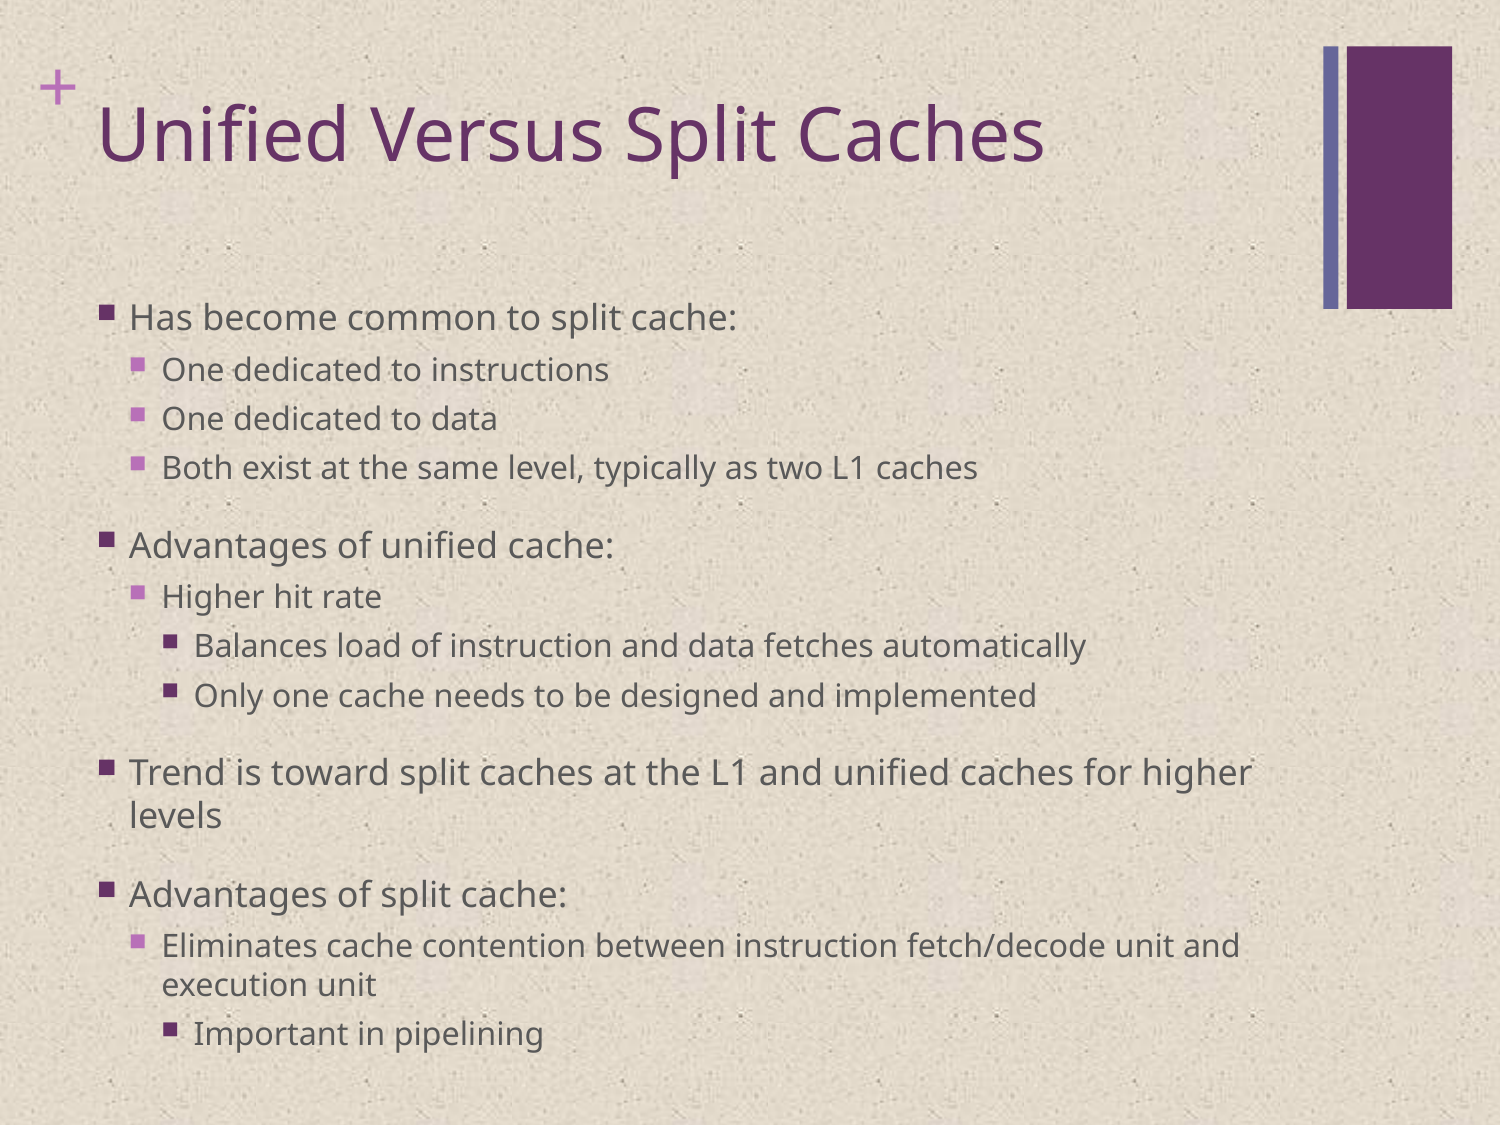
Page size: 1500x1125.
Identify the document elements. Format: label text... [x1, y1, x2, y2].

title Unified Versus Split Caches [81, 79, 1322, 263]
picture [0, 0, 1500, 1125]
list Has become common to split cache: One dedicated to instructions One dedicated to data Both exist at the same level, typically as two L1 caches Advantages of unified cache: Higher hit rate Balances load of instruction and data fetches automatically Only one cache needs to be designed and implemented Trend is toward split caches at the L1 and unified caches for higher levels Advantages of split cache: Eliminates cache contention between instruction fetch/decode unit and execution unit Important in pipelining [81, 287, 1322, 1063]
